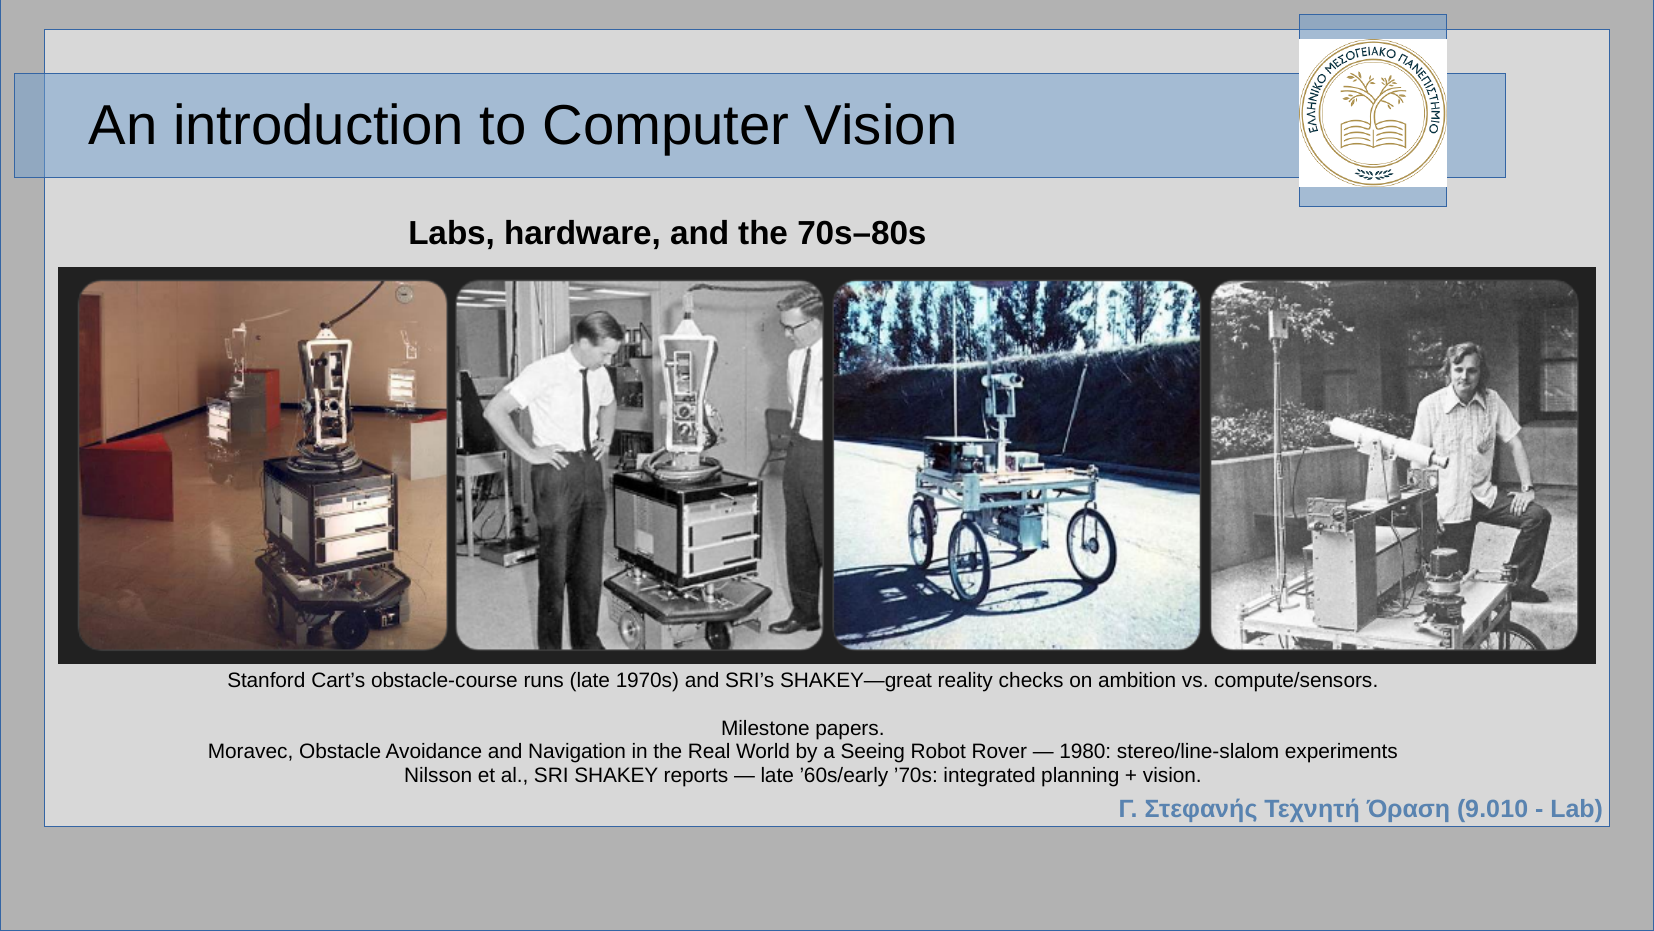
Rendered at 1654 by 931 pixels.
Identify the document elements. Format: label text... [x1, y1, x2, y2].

text_box Γ. Στεφανής Τεχνητή Όραση (9.010 - Lab) [1092, 772, 1630, 844]
title An introduction to Computer Vision [1447, 73, 1506, 178]
picture [1299, 39, 1447, 187]
text_box Stanford Cart’s obstacle-course runs (late 1970s) and SRI’s SHAKEY—great reality checks on ambition vs. compute/sensors. Milestone papers. Moravec, Obstacle Avoidance and Navigation in the Real World by a Seeing Robot Rover — 1980: stereo/line-slalom experiments Nilsson et al., SRI SHAKEY reports — late ’60s/early ’70s: integrated planning + vision. [70, 664, 1536, 795]
text_box Labs, hardware, and the 70s–80s [66, 206, 1270, 259]
picture [58, 267, 1596, 664]
title An introduction to Computer Vision [88, 73, 1299, 178]
